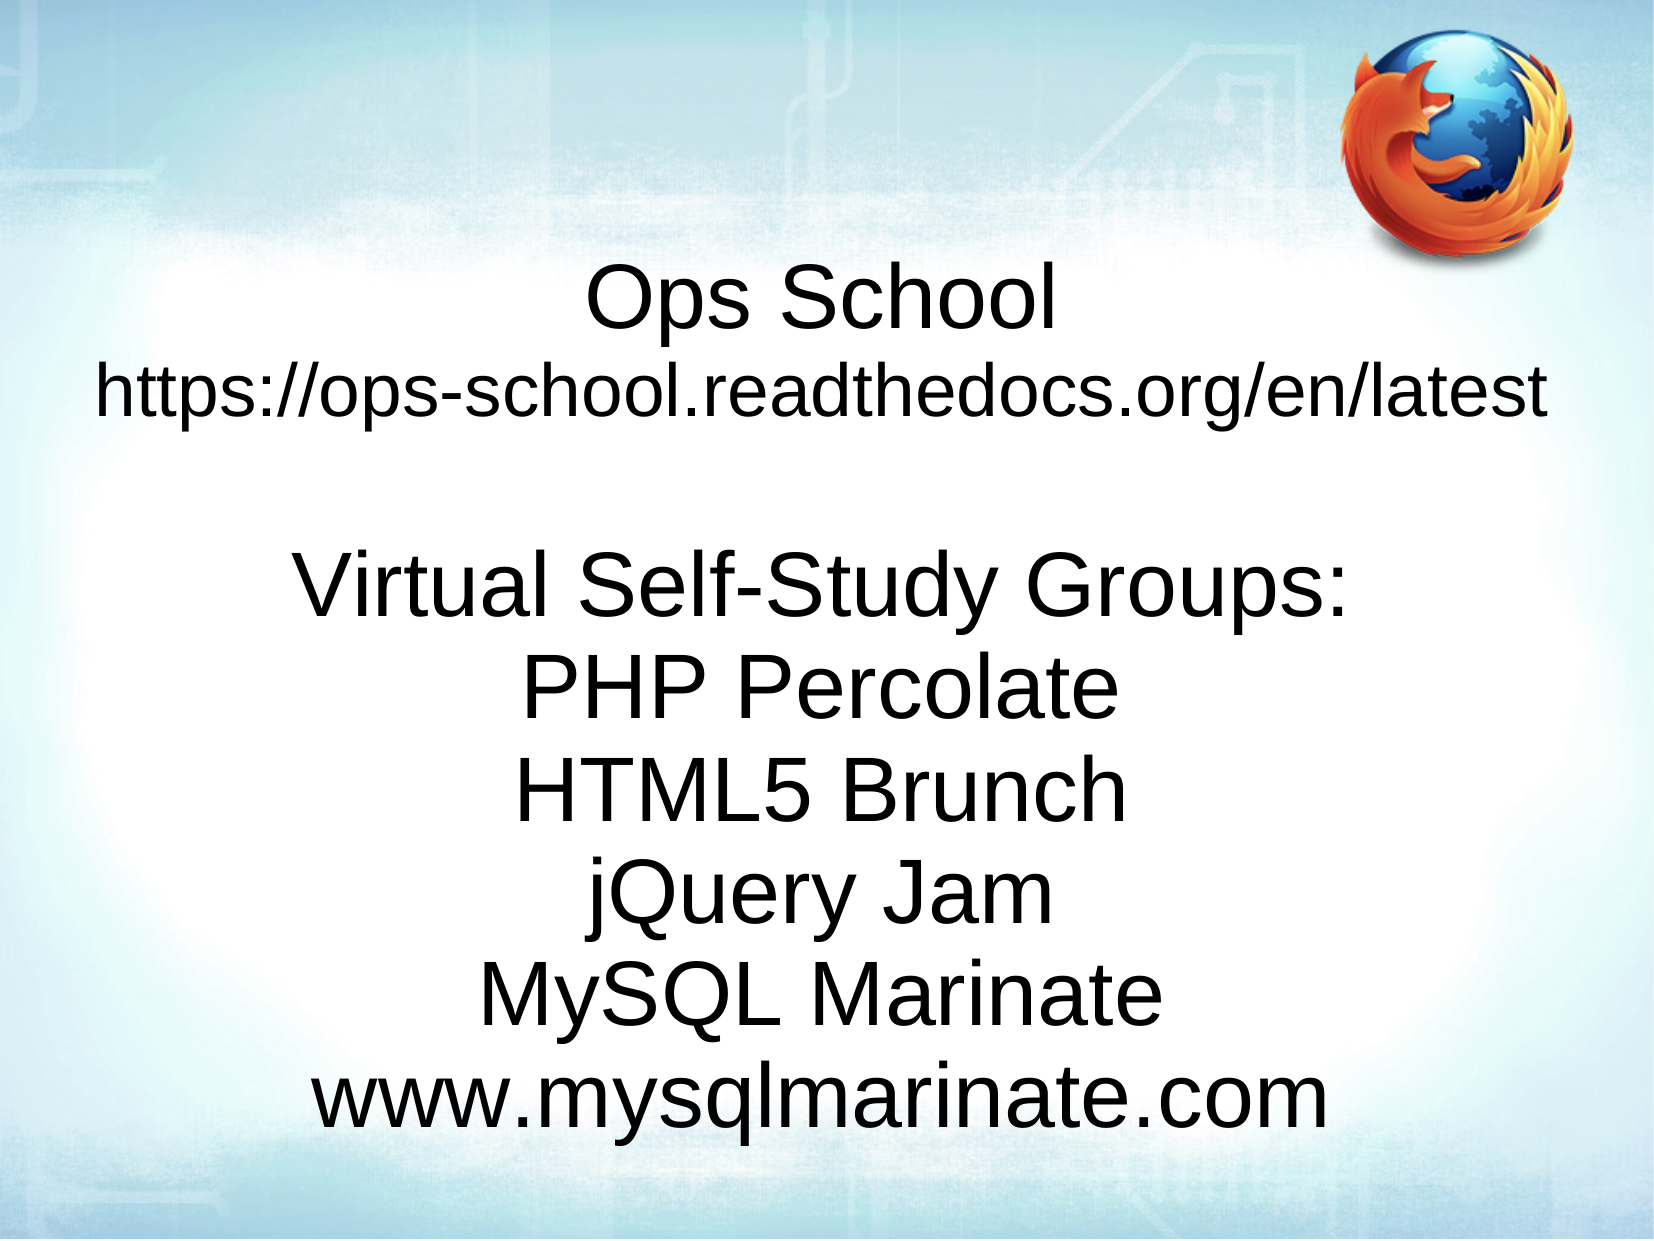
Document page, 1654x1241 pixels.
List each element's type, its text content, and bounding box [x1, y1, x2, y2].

title Ops School https://ops-school.readthedocs.org/en/latest Virtual Self-Study Groups: PHP Percolate HTML5 Brunch jQuery Jam MySQL Marinate www.mysqlmarinate.com [13, 246, 1630, 1149]
picture [0, 0, 1654, 1239]
